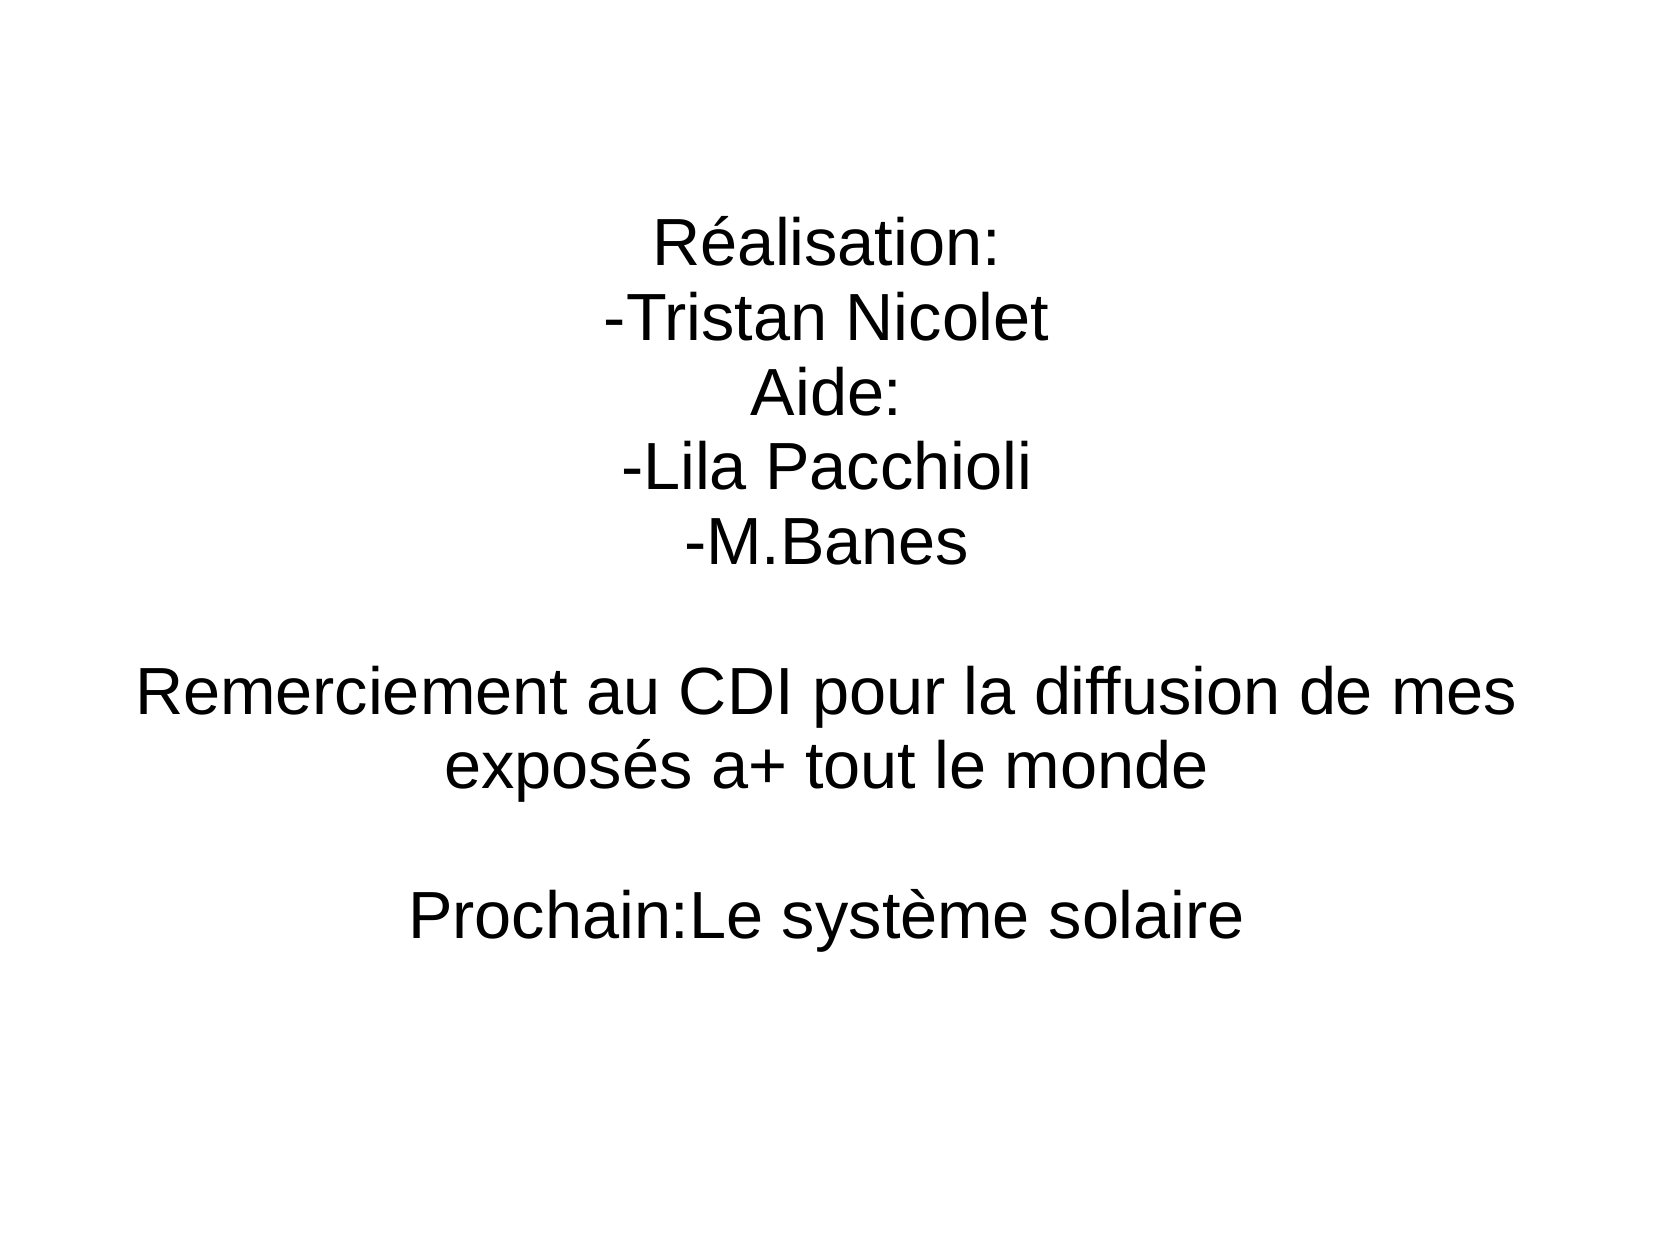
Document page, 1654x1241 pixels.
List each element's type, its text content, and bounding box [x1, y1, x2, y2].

subtitle Réalisation: -Tristan Nicolet Aide: -Lila Pacchioli -M.Banes Remerciement au CDI pour la diffusion de mes exposés a+ tout le monde Prochain:Le système solaire [82, 49, 1571, 1109]
